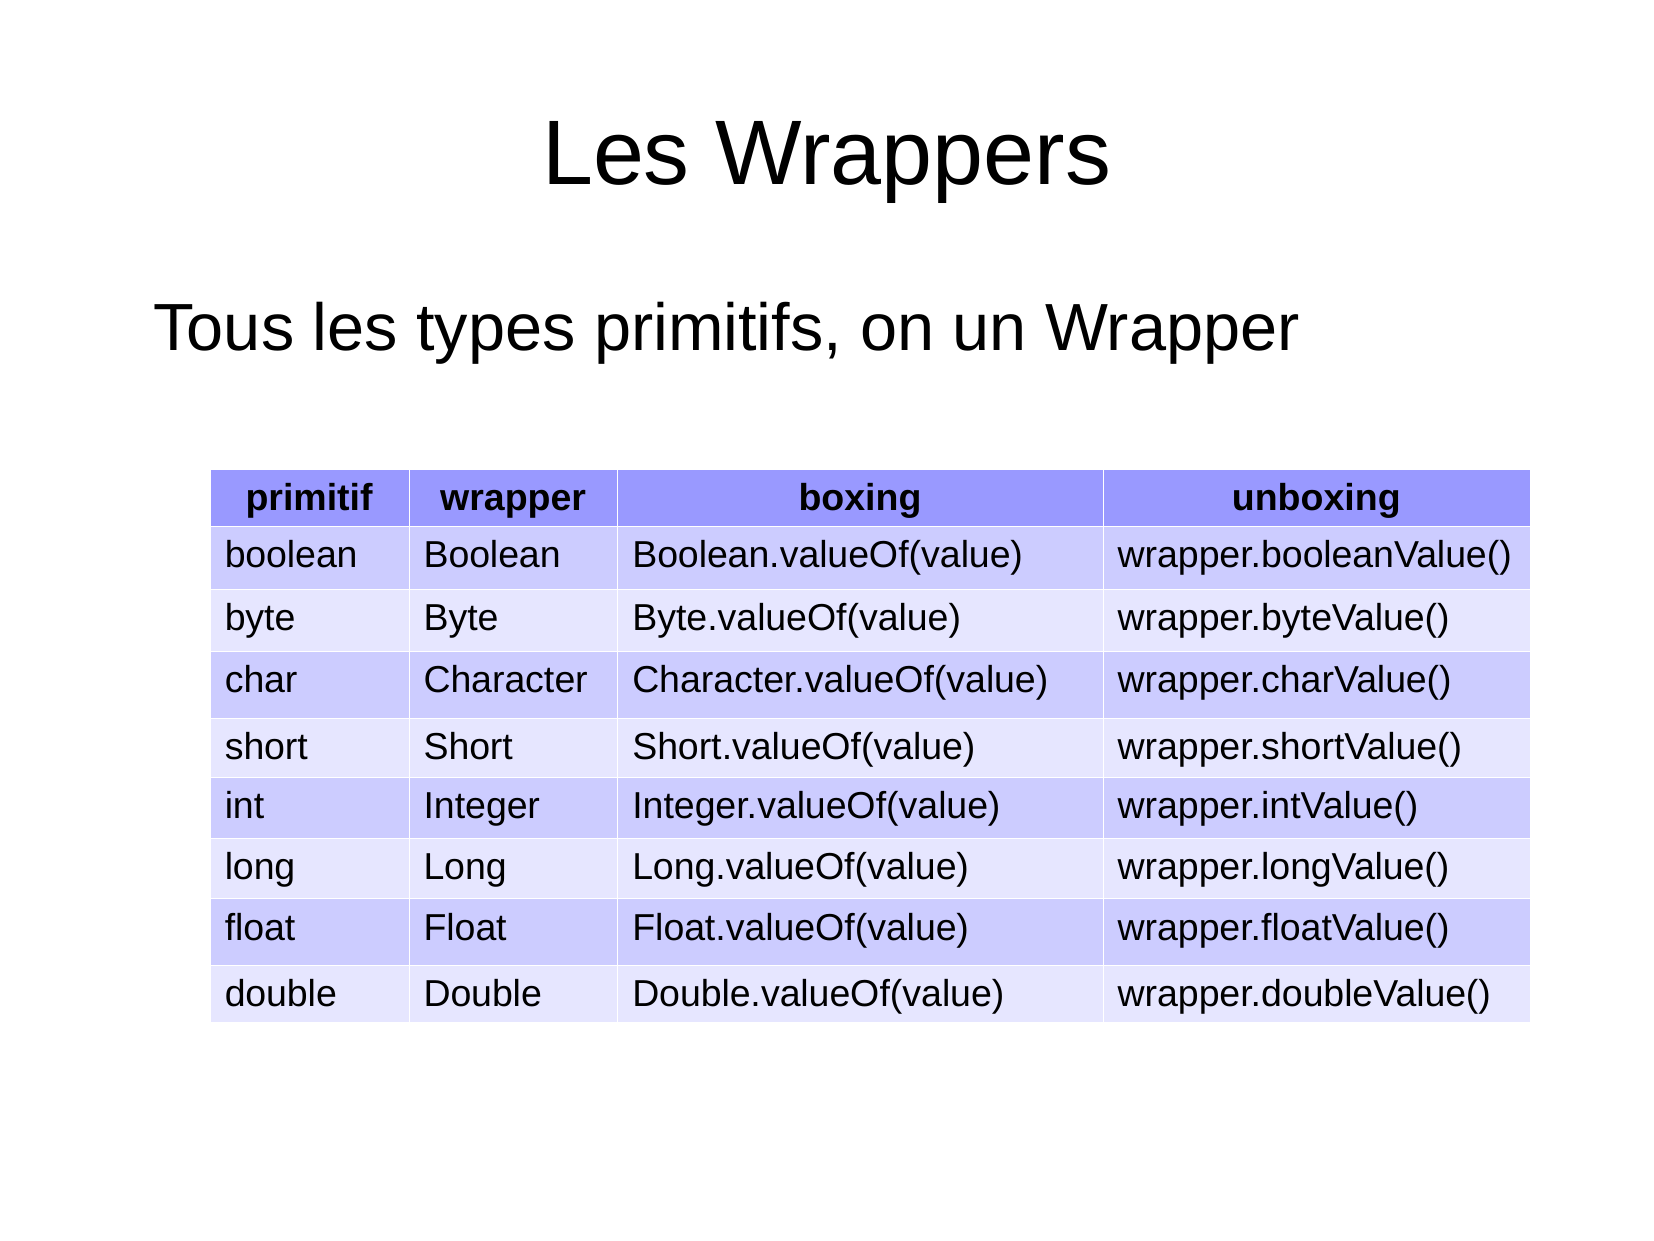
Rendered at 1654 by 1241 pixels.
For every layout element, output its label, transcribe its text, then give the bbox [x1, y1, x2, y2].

table_cell wrapper.booleanValue() [1104, 527, 1530, 589]
table_cell wrapper.doubleValue() [1104, 966, 1530, 1022]
table_header boxing [618, 470, 1103, 526]
table_cell byte [211, 590, 409, 651]
table_cell Long [410, 839, 617, 898]
table_cell Short.valueOf(value) [618, 719, 1103, 777]
table_cell Float [410, 899, 617, 965]
table_header unboxing [1104, 470, 1530, 526]
title Les Wrappers [82, 49, 1571, 257]
table_cell wrapper.intValue() [1104, 778, 1530, 838]
table_cell Boolean.valueOf(value) [618, 527, 1103, 589]
table_cell Short [410, 719, 617, 777]
table_cell char [211, 652, 409, 718]
table_cell wrapper.byteValue() [1104, 590, 1530, 651]
table_cell long [211, 839, 409, 898]
table_cell int [211, 778, 409, 838]
table_header wrapper [410, 470, 617, 526]
table_cell Boolean [410, 527, 617, 589]
table_header primitif [211, 470, 409, 526]
table_cell Byte [410, 590, 617, 651]
table_cell Float.valueOf(value) [618, 899, 1103, 965]
table_cell short [211, 719, 409, 777]
table_cell wrapper.floatValue() [1104, 899, 1530, 965]
table_cell Double [410, 966, 617, 1022]
table_cell Integer [410, 778, 617, 838]
table_cell Integer.valueOf(value) [618, 778, 1103, 838]
table_cell double [211, 966, 409, 1022]
table_cell Byte.valueOf(value) [618, 590, 1103, 651]
table_cell boolean [211, 527, 409, 589]
table_cell float [211, 899, 409, 965]
table_cell Long.valueOf(value) [618, 839, 1103, 898]
table_cell Character [410, 652, 617, 718]
table_cell wrapper.longValue() [1104, 839, 1530, 898]
table_cell wrapper.charValue() [1104, 652, 1530, 718]
table_cell Double.valueOf(value) [618, 966, 1103, 1022]
table_cell Character.valueOf(value) [618, 652, 1103, 718]
list Tous les types primitifs, on un Wrapper [82, 290, 1571, 632]
table_cell wrapper.shortValue() [1104, 719, 1530, 777]
